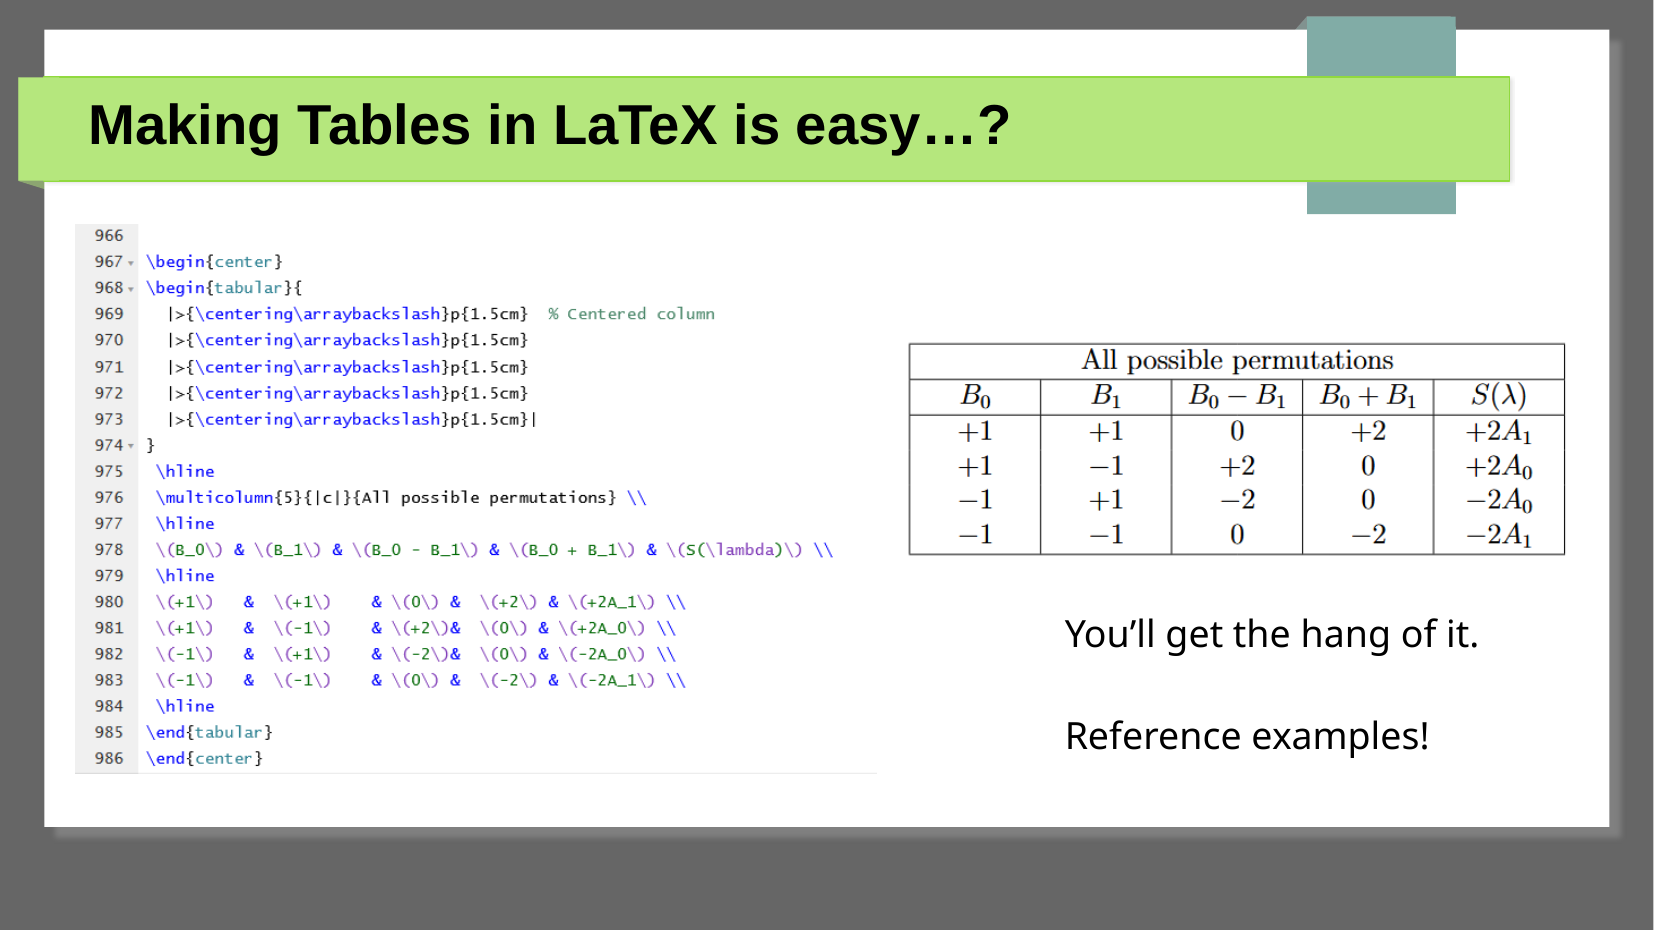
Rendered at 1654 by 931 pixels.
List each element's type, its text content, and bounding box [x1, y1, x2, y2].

picture [75, 224, 877, 774]
title Making Tables in LaTeX is easy…? [88, 73, 1506, 178]
picture [900, 334, 1576, 563]
text_box You’ll get the hang of it. Reference examples! [1050, 600, 1538, 786]
